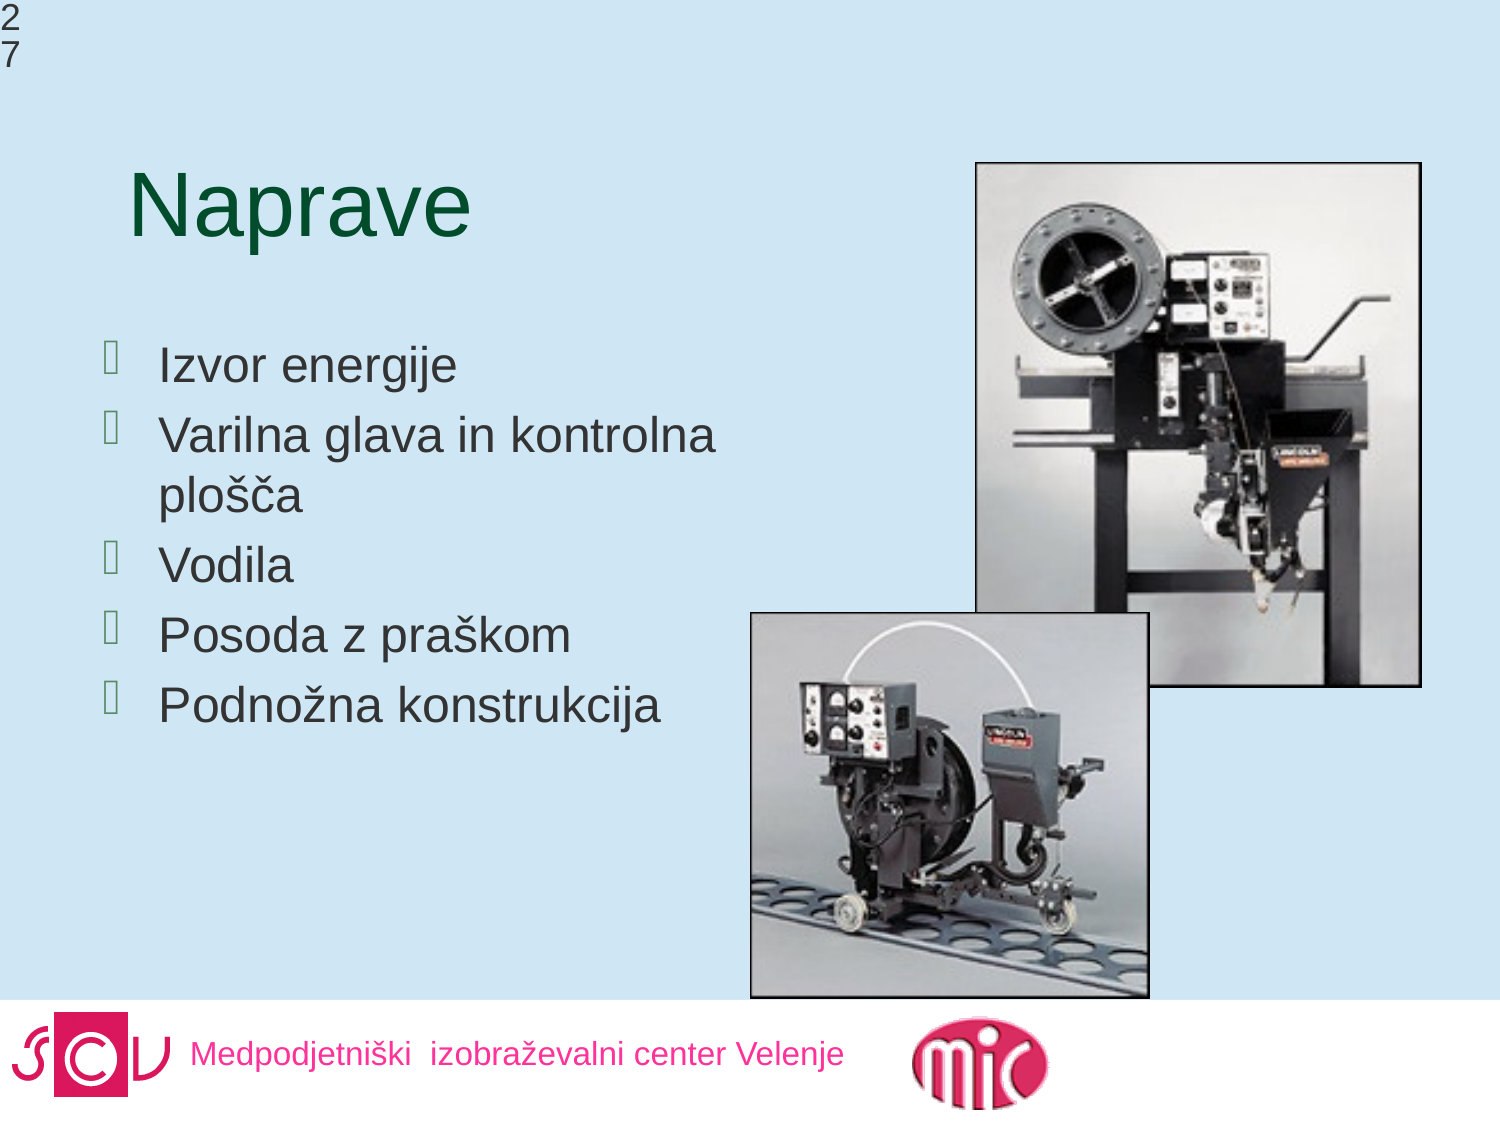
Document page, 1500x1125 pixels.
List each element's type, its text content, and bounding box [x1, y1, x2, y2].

picture [750, 162, 1422, 999]
picture [912, 1012, 1050, 1110]
picture [12, 1012, 170, 1097]
list Izvor energije Varilna glava in kontrolna plošča Vodila Posoda z praškom Podnožna konstrukcija [87, 324, 738, 1000]
title Naprave [112, 75, 1388, 263]
